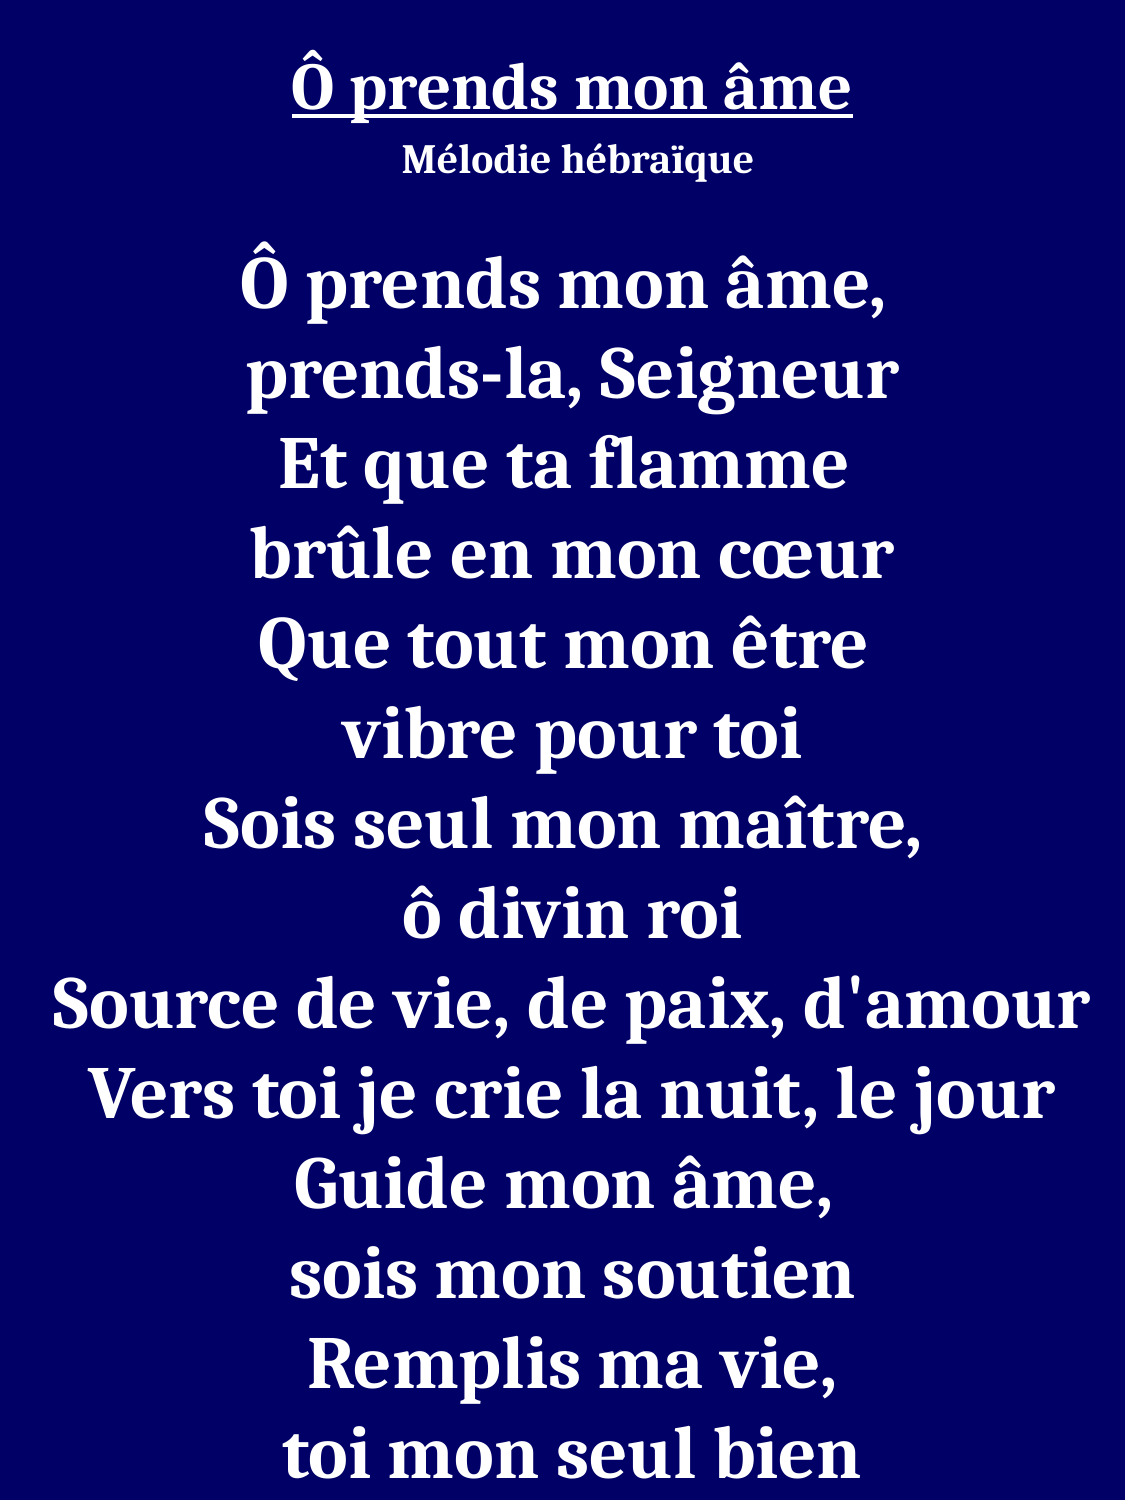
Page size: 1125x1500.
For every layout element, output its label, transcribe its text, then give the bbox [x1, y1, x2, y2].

text_box Ô prends mon âme Mélodie hébraïque Ô prends mon âme, prends-la, Seigneur Et que ta flamme brûle en mon cœur Que tout mon être vibre pour toi Sois seul mon maître, ô divin roi Source de vie, de paix, d'amour Vers toi je crie la nuit, le jour Guide mon âme, sois mon soutien Remplis ma vie, toi mon seul bien [0, 35, 1125, 1439]
